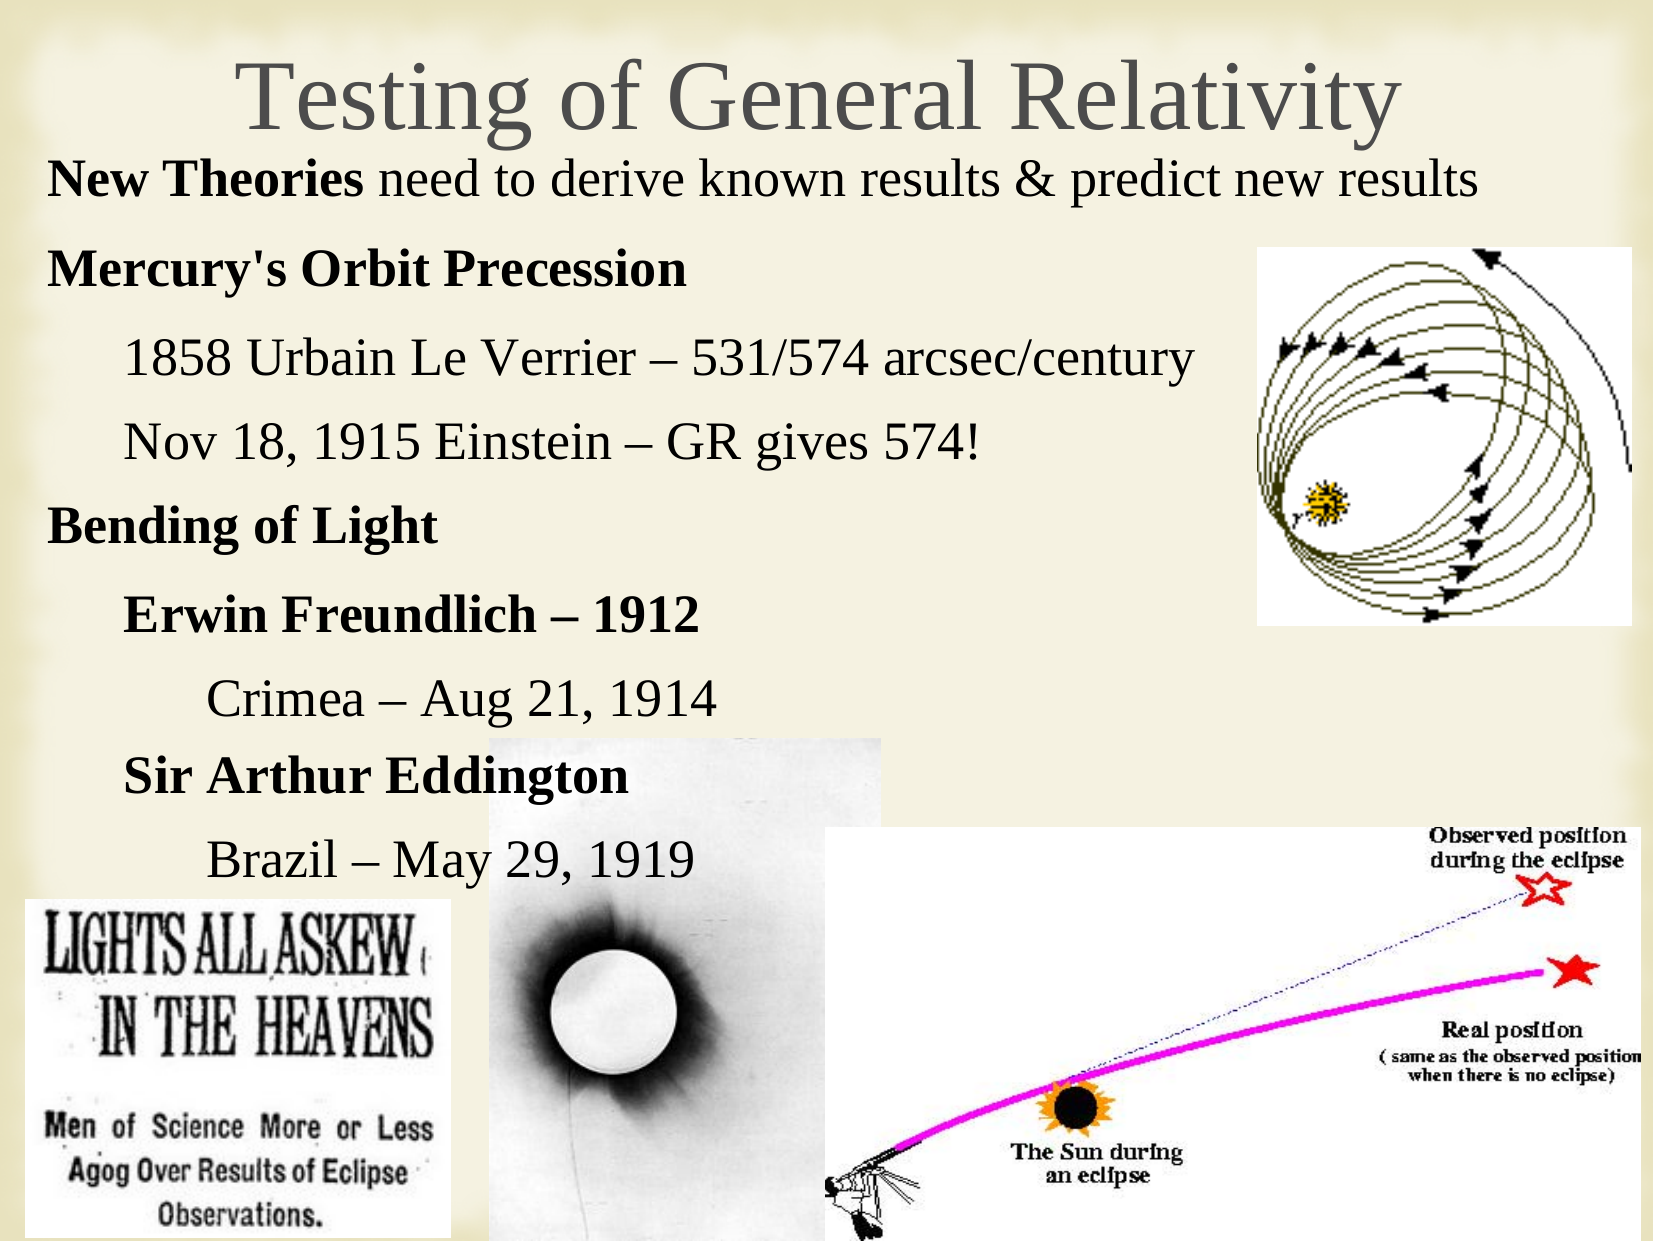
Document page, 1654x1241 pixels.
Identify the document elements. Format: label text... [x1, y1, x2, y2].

title Testing of General Relativity [75, 0, 1563, 193]
list New Theories need to derive known results & predict new results Mercury's Orbit Precession 1858 Urbain Le Verrier – 531/574 arcsec/century Nov 18, 1915 Einstein – GR gives 574! Bending of Light Erwin Freundlich – 1912 Crimea – Aug 21, 1914 Sir Arthur Eddington Brazil – May 29, 1919 [29, 148, 1518, 901]
picture [0, 0, 1653, 1241]
